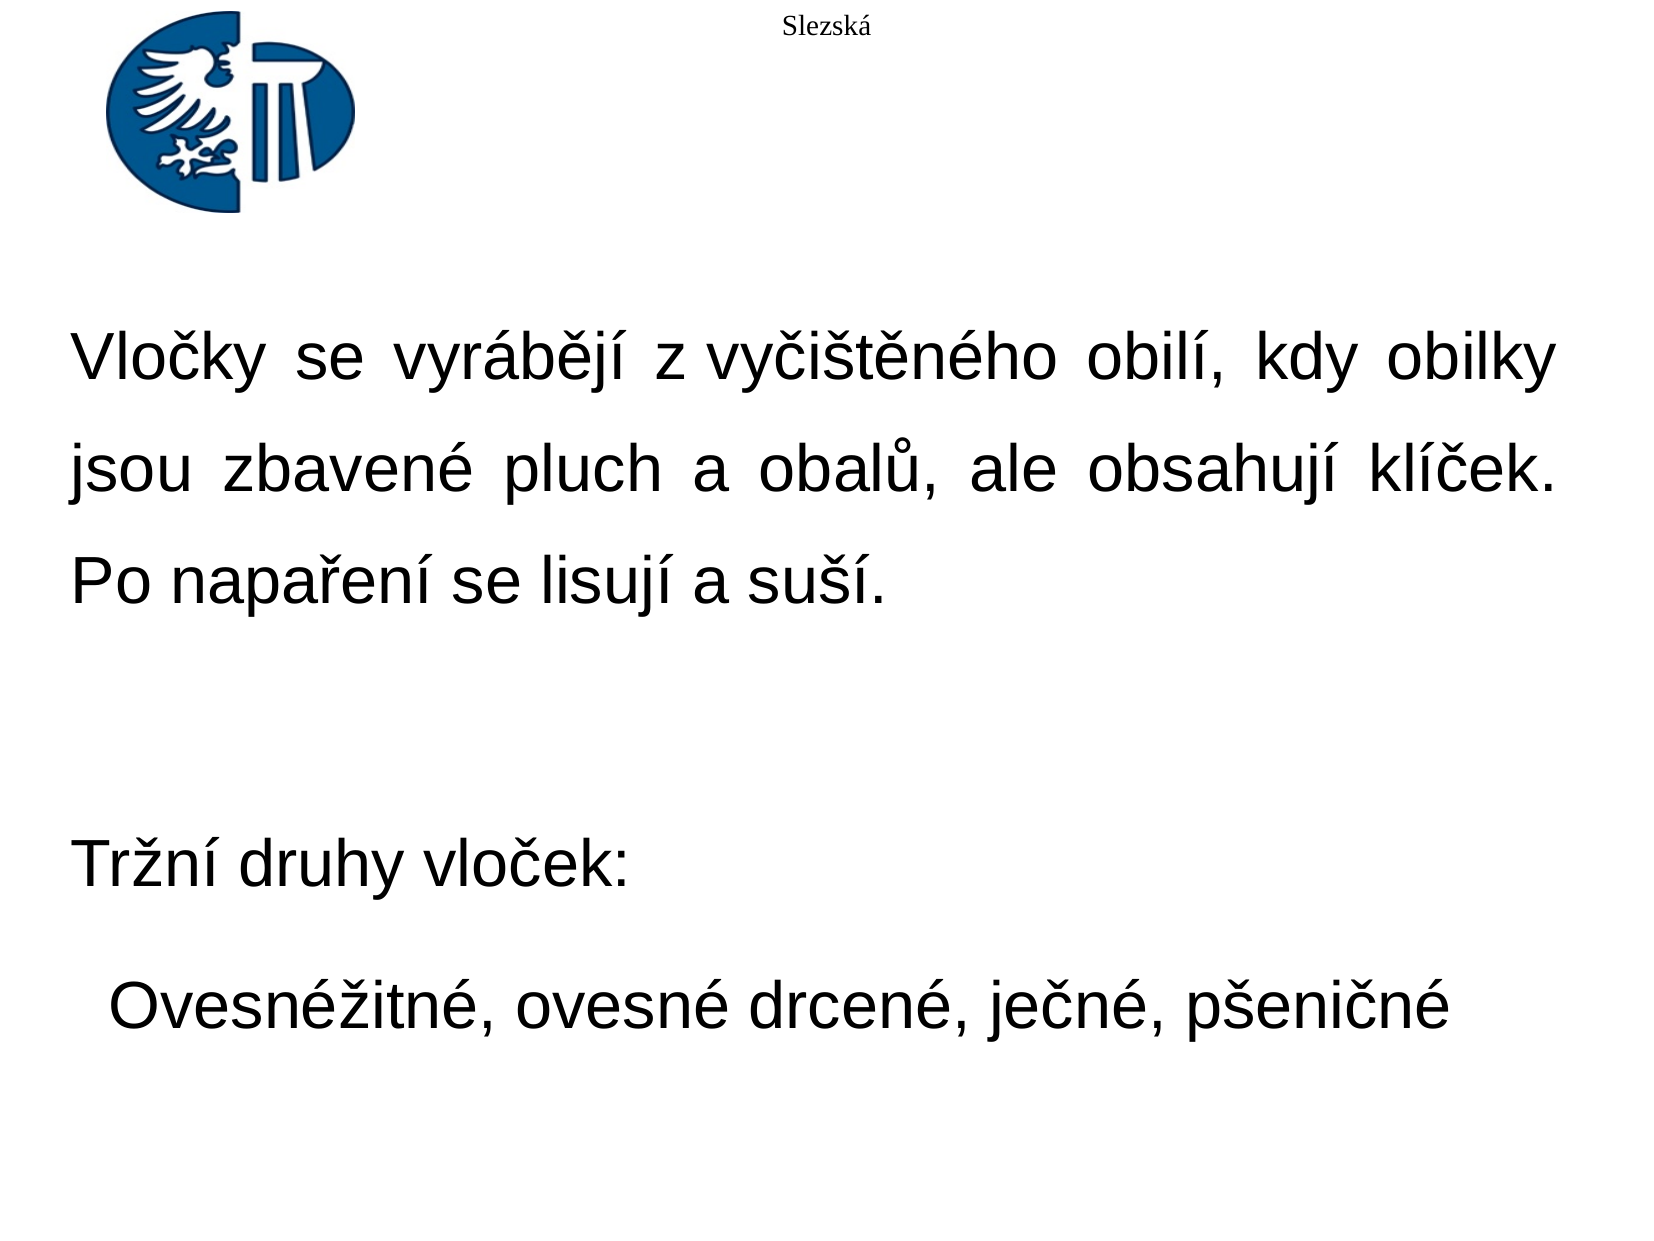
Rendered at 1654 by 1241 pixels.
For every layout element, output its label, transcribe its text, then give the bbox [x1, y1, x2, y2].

list Vločky se vyrábějí z vyčištěného obilí, kdy obilky jsou zbavené pluch a obalů, ale obsahují klíček. Po napaření se lisují a suší. Tržní druhy vloček: Ovesnéžitné, ovesné drcené, ječné, pšeničné [70, 177, 1560, 1193]
picture [106, 11, 355, 177]
